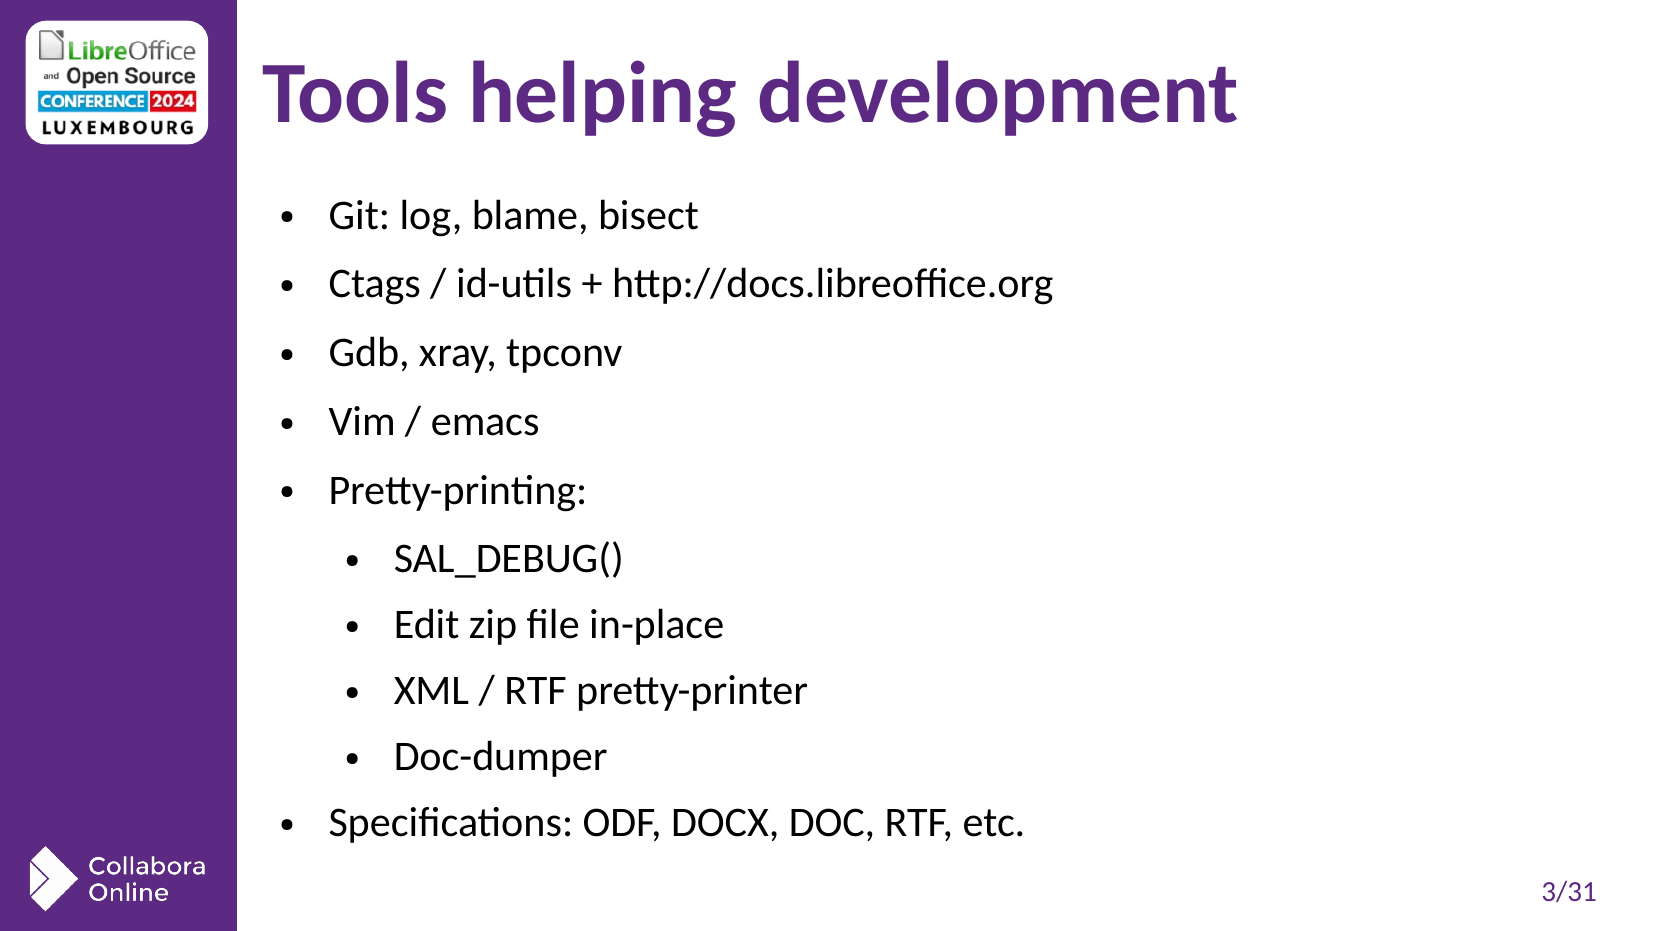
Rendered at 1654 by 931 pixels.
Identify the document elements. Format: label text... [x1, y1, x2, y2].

list Git: log, blame, bisect Ctags / id-utils + http://docs.libreoffice.org Gdb, xray, tpconv Vim / emacs Pretty-printing: SAL_DEBUG() Edit zip file in-place XML / RTF pretty-printer Doc-dumper Specifications: ODF, DOCX, DOC, RTF, etc. [263, 187, 1605, 856]
picture [34, 26, 200, 139]
picture [25, 841, 209, 916]
title Tools helping development [262, 13, 1644, 145]
